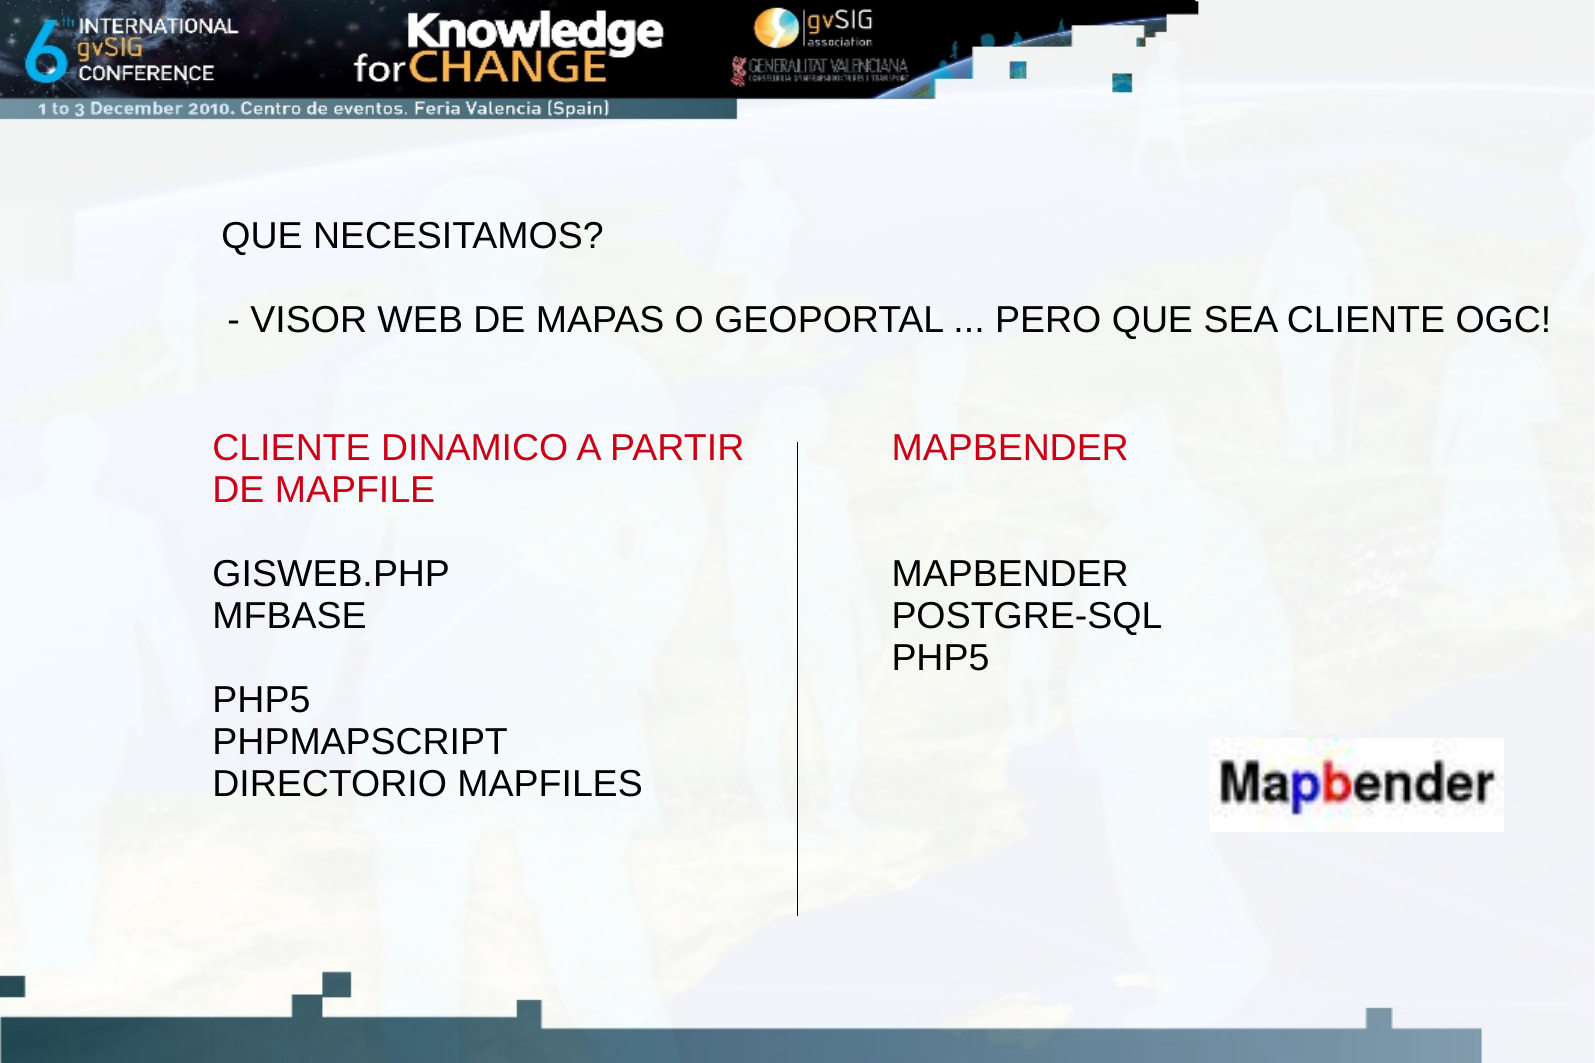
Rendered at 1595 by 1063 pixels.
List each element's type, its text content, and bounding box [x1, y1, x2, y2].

picture [0, 0, 1595, 1063]
text_box CLIENTE DINAMICO A PARTIR DE MAPFILE GISWEB.PHP MFBASE PHP5 PHPMAPSCRIPT DIRECTORIO MAPFILES [197, 419, 771, 897]
text_box QUE NECESITAMOS? - VISOR WEB DE MAPAS O GEOPORTAL ... PERO QUE SEA CLIENTE OGC! [206, 206, 1571, 390]
text_box MAPBENDER MAPBENDER POSTGRE-SQL PHP5 [876, 419, 1178, 771]
